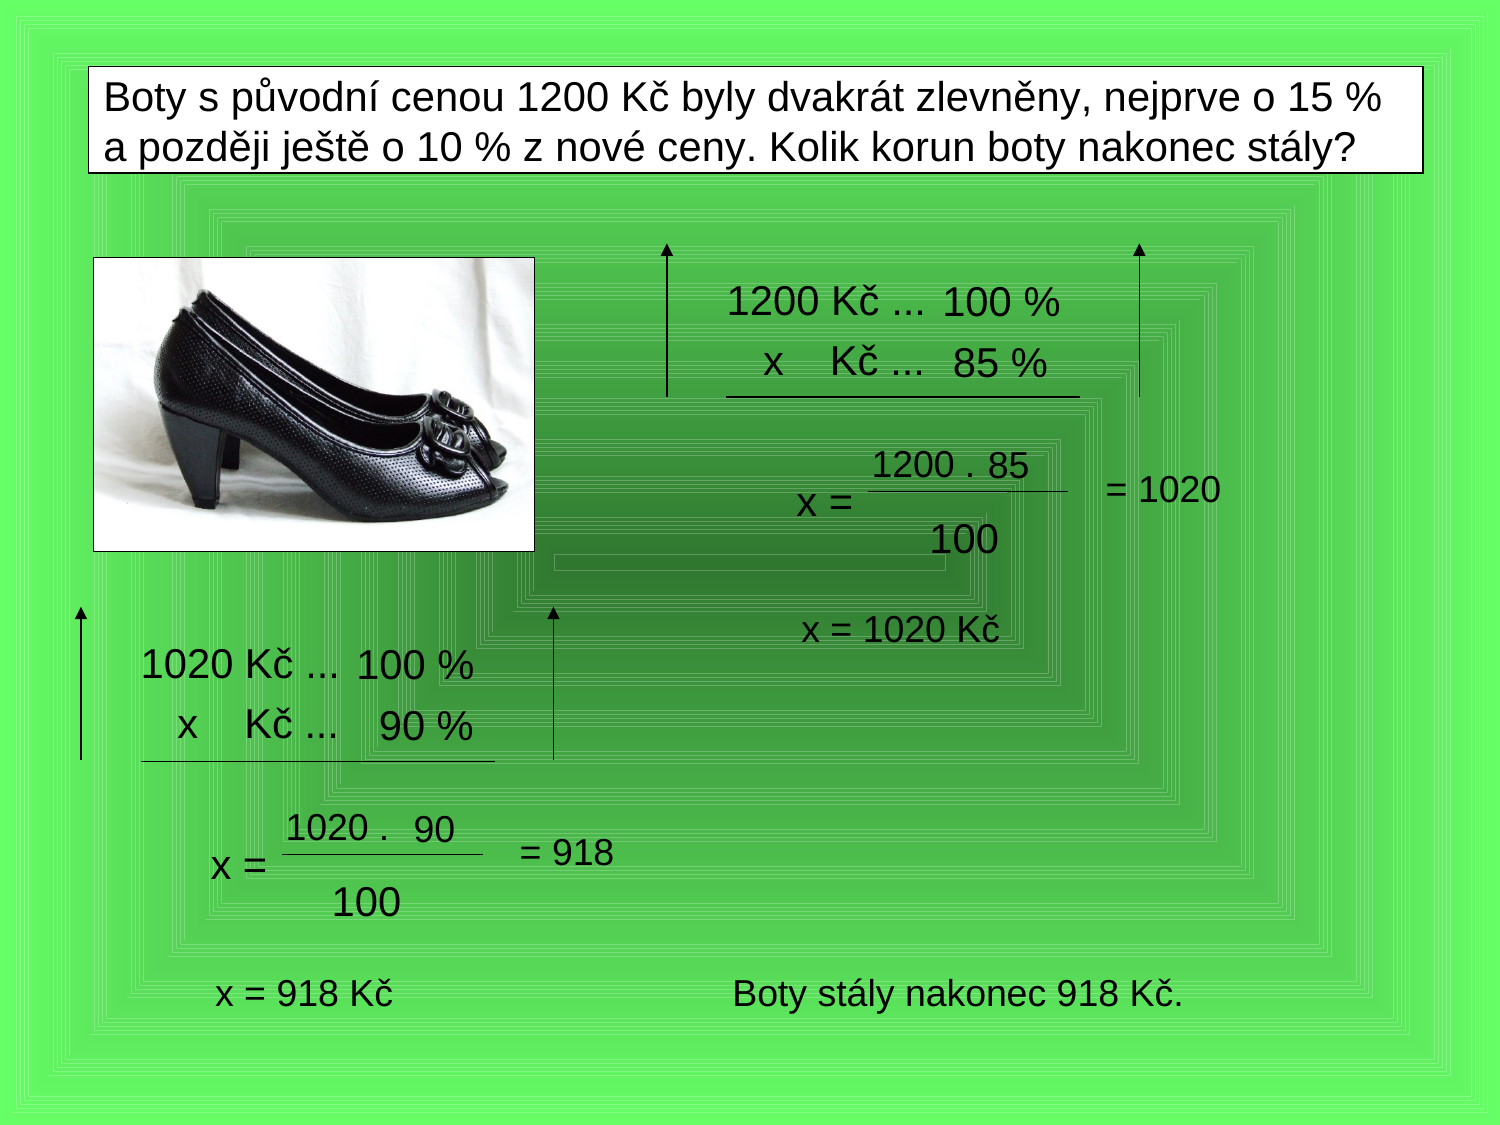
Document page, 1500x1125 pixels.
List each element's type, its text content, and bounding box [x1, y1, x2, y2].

text_box x Kč ... [713, 326, 952, 392]
text_box x Kč ... [128, 689, 366, 755]
text_box x = 918 Kč [200, 960, 409, 1022]
text_box 100 [914, 503, 1014, 570]
text_box x = [781, 466, 880, 533]
text_box Boty s původní cenou 1200 Kč byly dvakrát zlevněny, nejprve o 15 % a později ještě o 10 % z nové ceny. Kolik korun boty nakonec stály? [88, 66, 1424, 173]
picture [93, 257, 534, 551]
text_box 90 % [363, 691, 501, 757]
text_box = 918 [504, 820, 630, 881]
text_box Boty stály nakonec 918 Kč. [717, 960, 1199, 1022]
text_box 90 [398, 796, 471, 858]
text_box 100 % [341, 630, 502, 696]
text_box 1020 . [270, 795, 416, 857]
text_box x = 1020 Kč [786, 597, 1016, 659]
text_box 85 % [926, 328, 1075, 394]
text_box 1200 Kč ... [711, 266, 927, 332]
text_box 100 [316, 867, 417, 933]
text_box x = [195, 830, 294, 896]
text_box 100 % [927, 266, 1087, 333]
text_box 85 [973, 433, 1045, 494]
text_box = 1020 [1090, 456, 1237, 518]
text_box 1020 Kč ... [125, 629, 367, 695]
text_box 1200 . [856, 432, 1002, 493]
